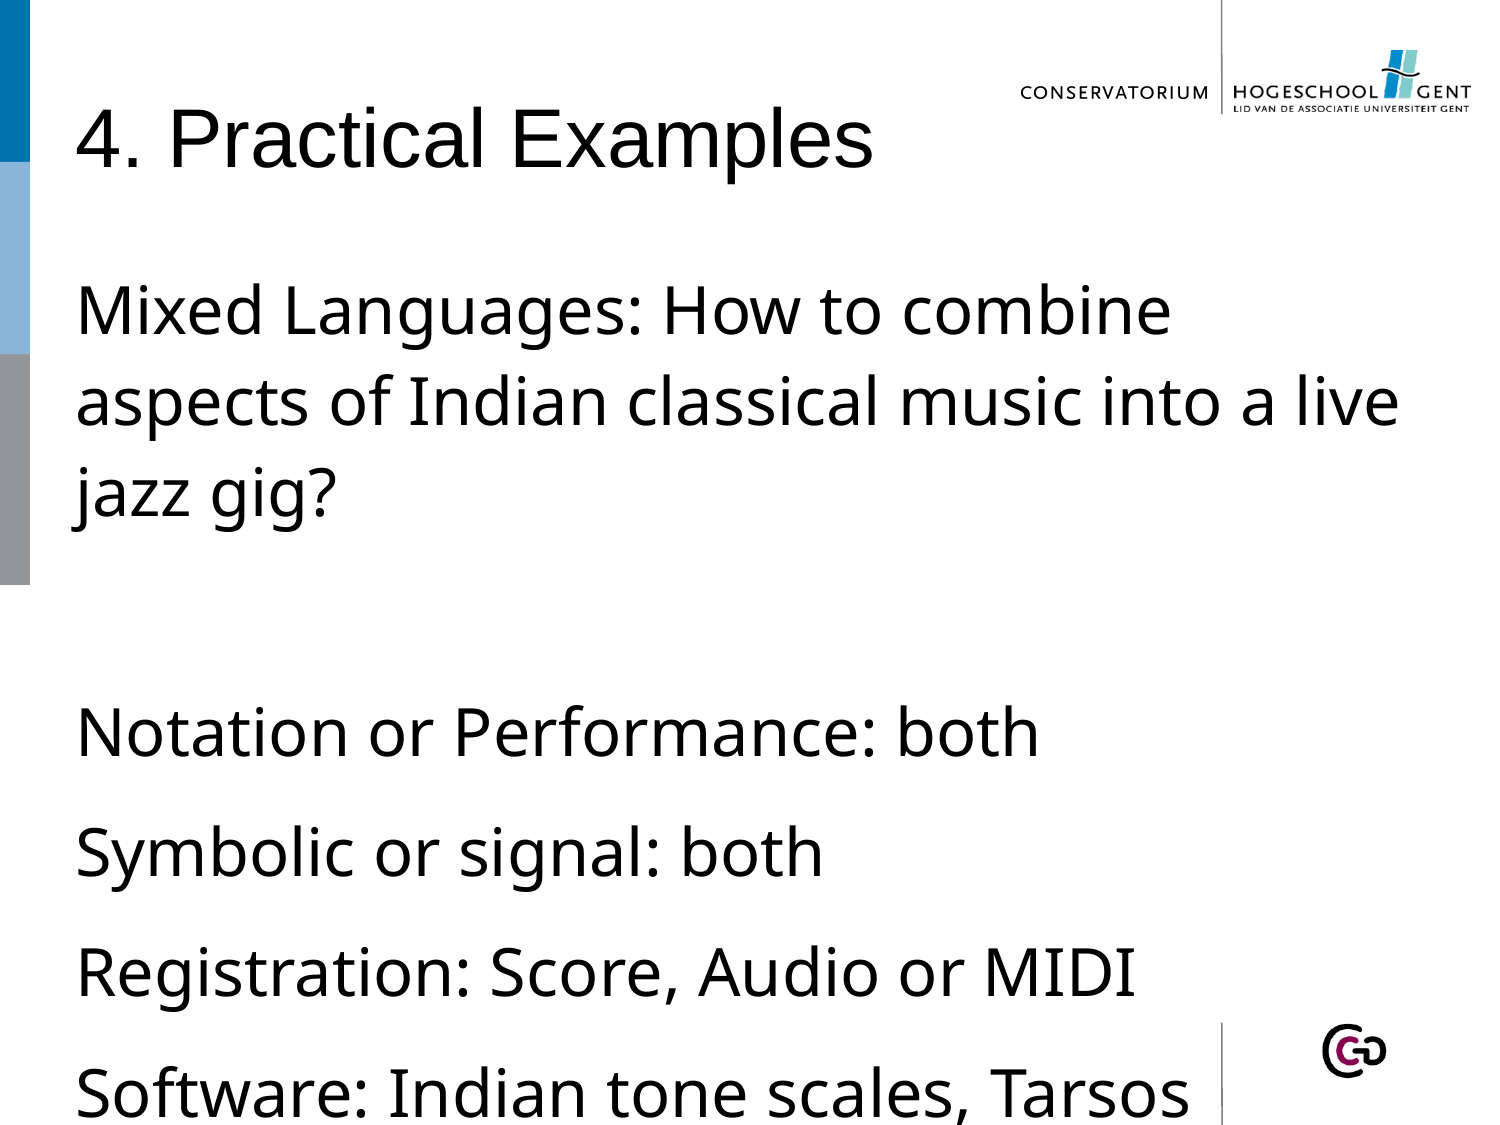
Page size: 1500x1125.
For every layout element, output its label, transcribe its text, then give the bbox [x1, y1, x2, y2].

picture [0, 162, 30, 585]
title 4. Practical Examples [75, 44, 1425, 233]
picture [1425, 50, 1471, 112]
list Mixed Languages: How to combine aspects of Indian classical music into a live jazz gig? Notation or Performance: both Symbolic or signal: both Registration: Score, Audio or MIDI Software: Indian tone scales, Tarsos [75, 263, 1425, 1125]
